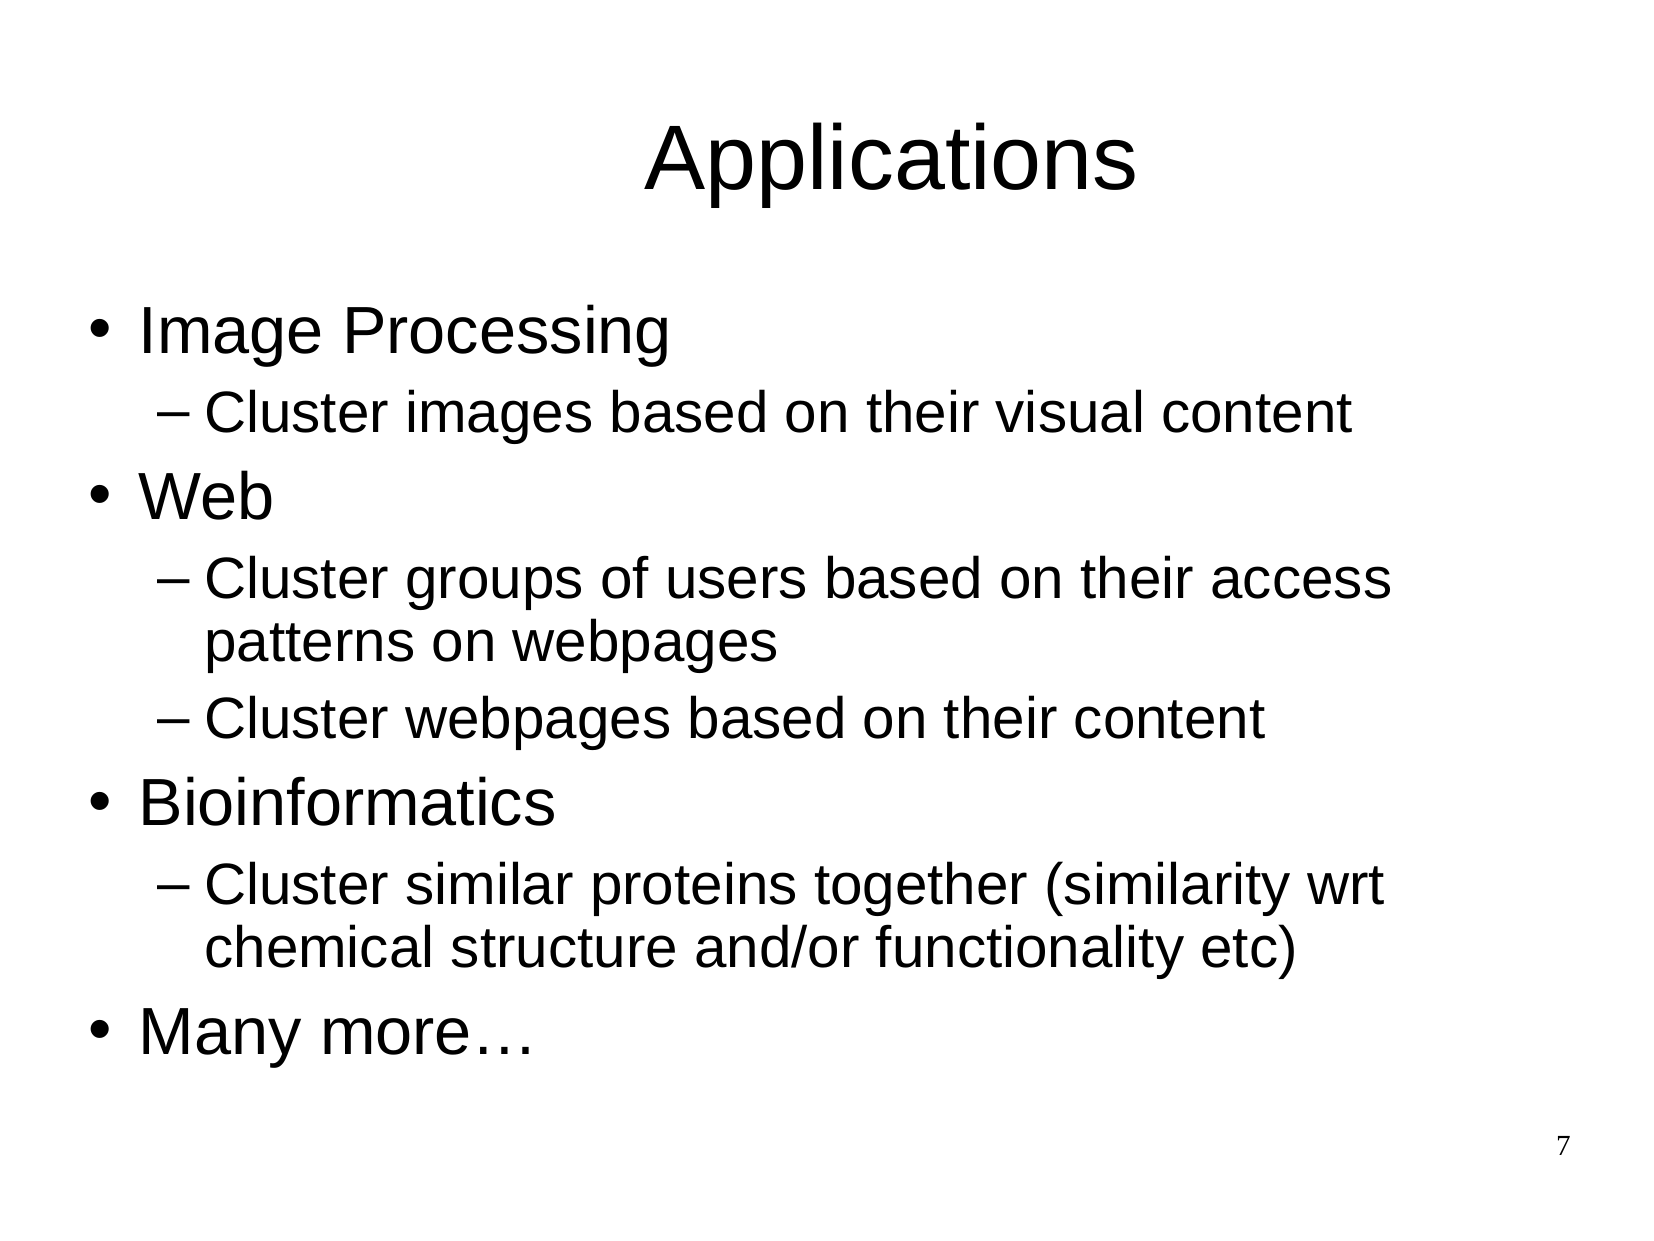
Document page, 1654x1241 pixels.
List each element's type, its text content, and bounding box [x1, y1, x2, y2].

list Image Processing Cluster images based on their visual content Web Cluster groups of users based on their access patterns on webpages Cluster webpages based on their content Bioinformatics Cluster similar proteins together (similarity wrt chemical structure and/or functionality etc) Many more… [82, 289, 1613, 1241]
title Applications [232, 17, 1552, 289]
